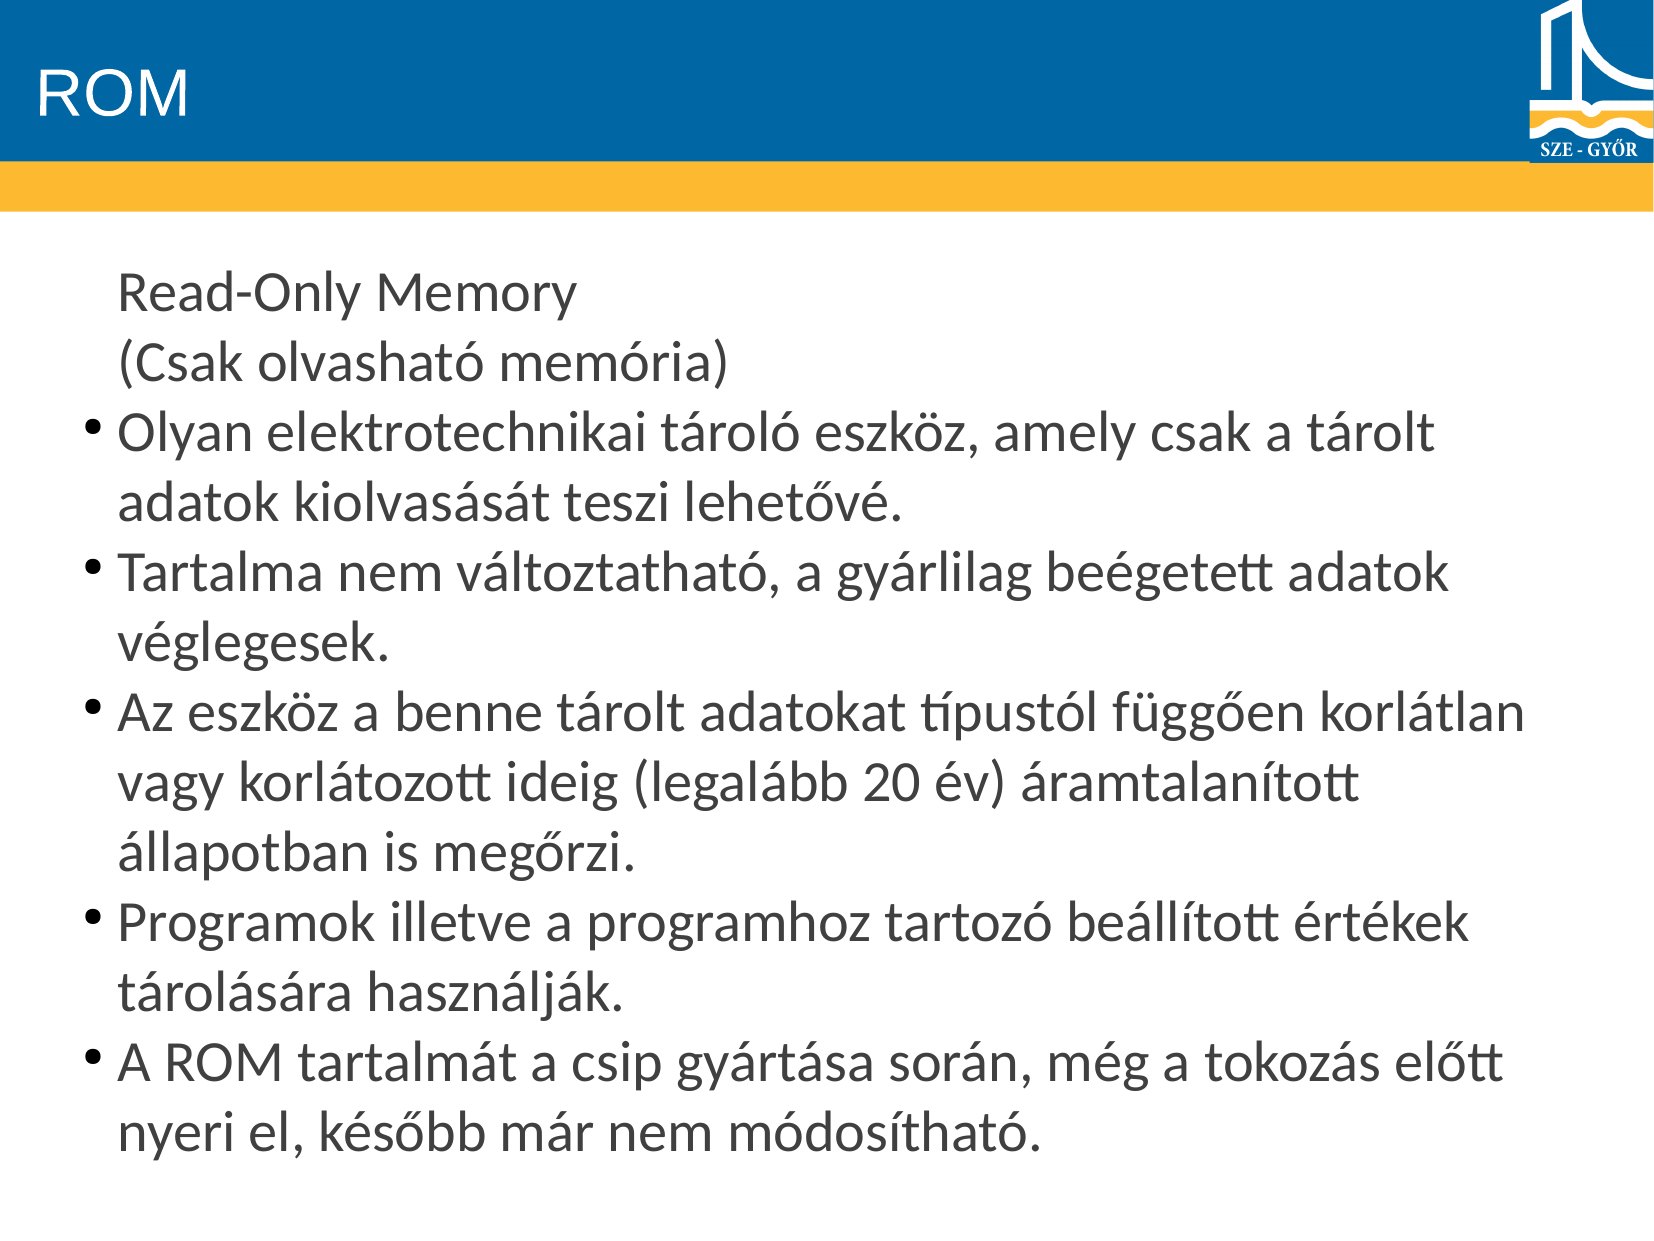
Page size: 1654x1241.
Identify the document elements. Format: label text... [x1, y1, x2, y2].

text_box Read-Only Memory (Csak olvasható memória) Olyan elektrotechnikai tároló eszköz, amely csak a tárolt adatok kiolvasását teszi lehetővé. Tartalma nem változtatható, a gyárlilag beégetett adatok véglegesek. Az eszköz a benne tárolt adatokat típustól függően korlátlan vagy korlátozott ideig (legalább 20 év) áramtalanított állapotban is megőrzi. Programok illetve a programhoz tartozó beállított értékek tárolására használják. A ROM tartalmát a csip gyártása során, még a tokozás előtt nyeri el, később már nem módosítható. [82, 253, 1571, 1204]
picture [1529, 0, 1654, 163]
text_box ROM [34, 48, 1524, 144]
